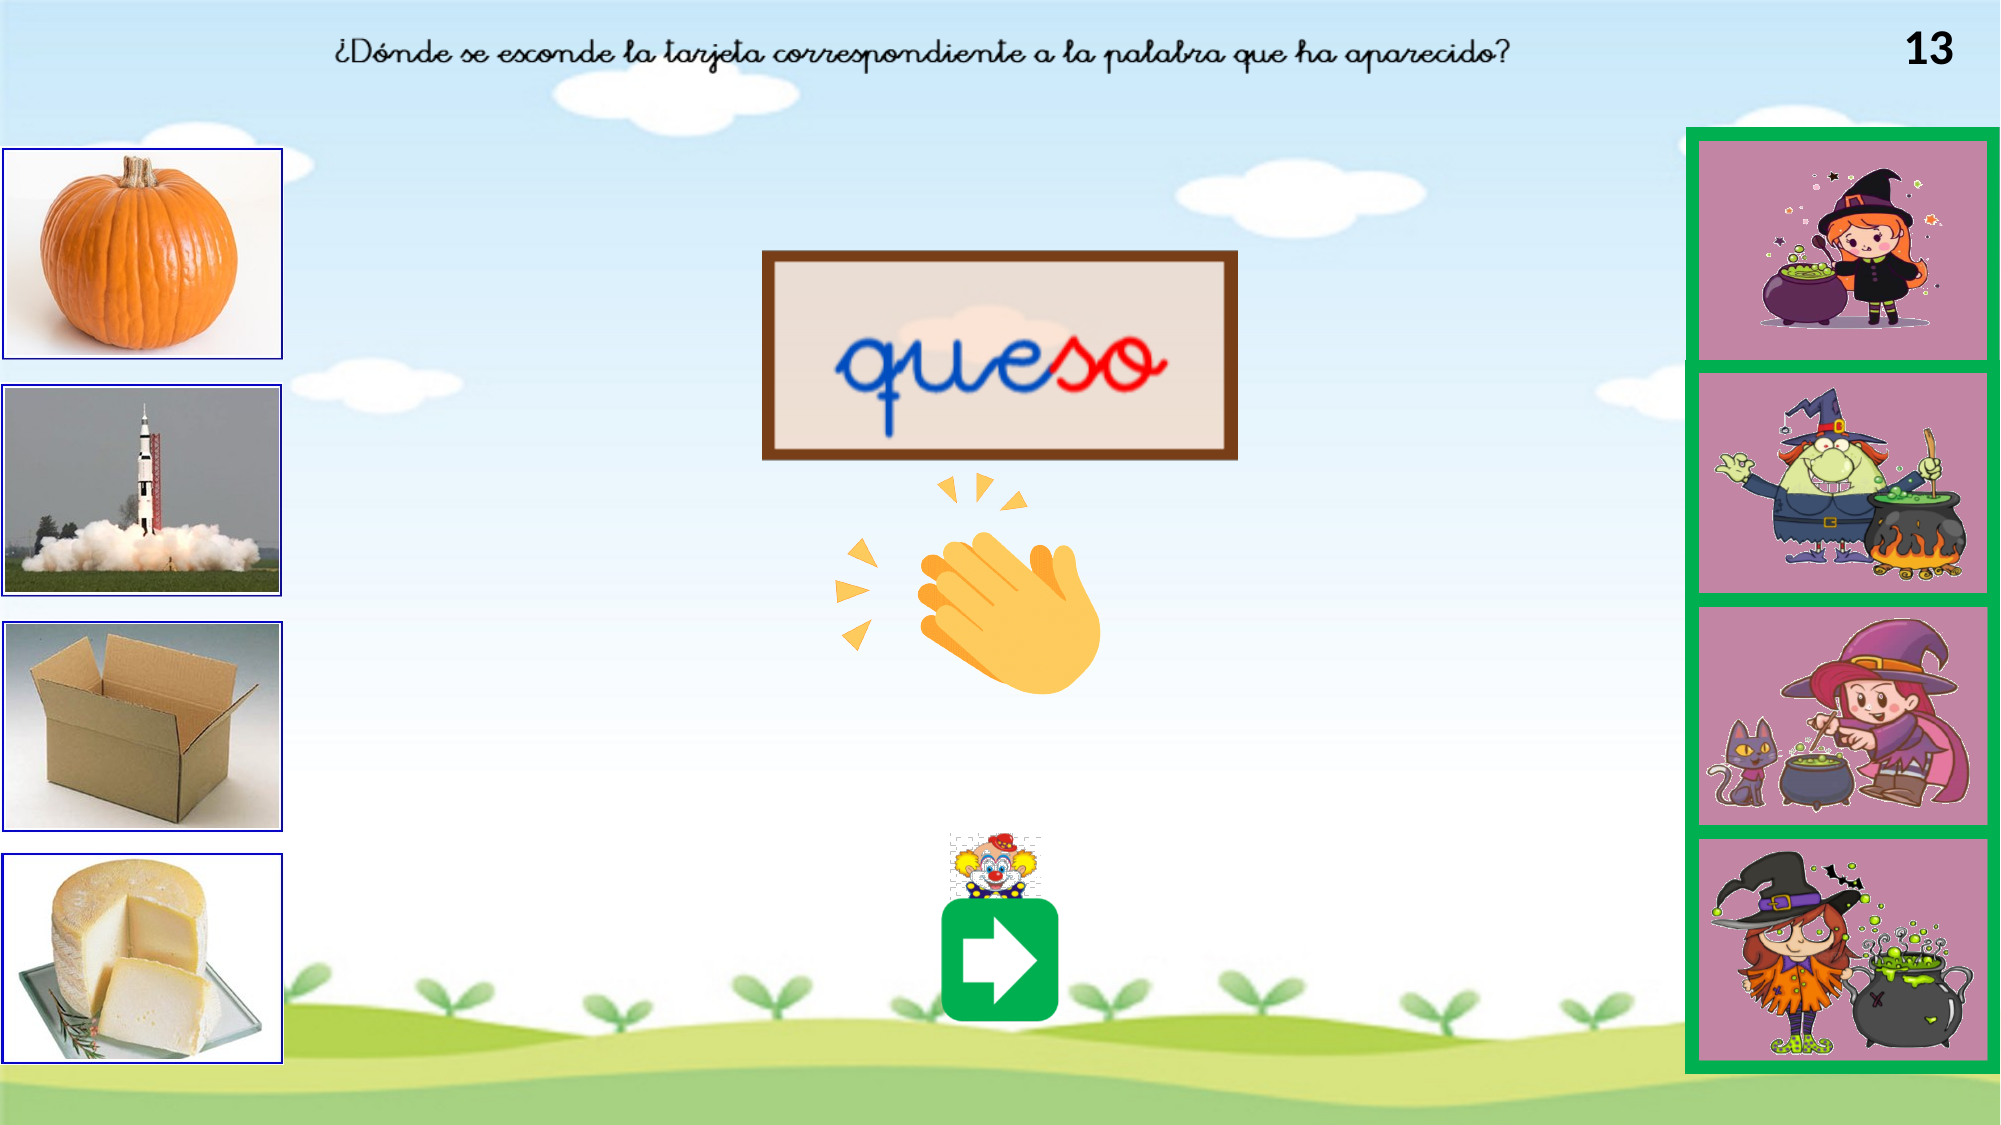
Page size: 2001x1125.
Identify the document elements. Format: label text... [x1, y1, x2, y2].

picture [0, 0, 2001, 1125]
text_box 13 [1888, 6, 1975, 82]
